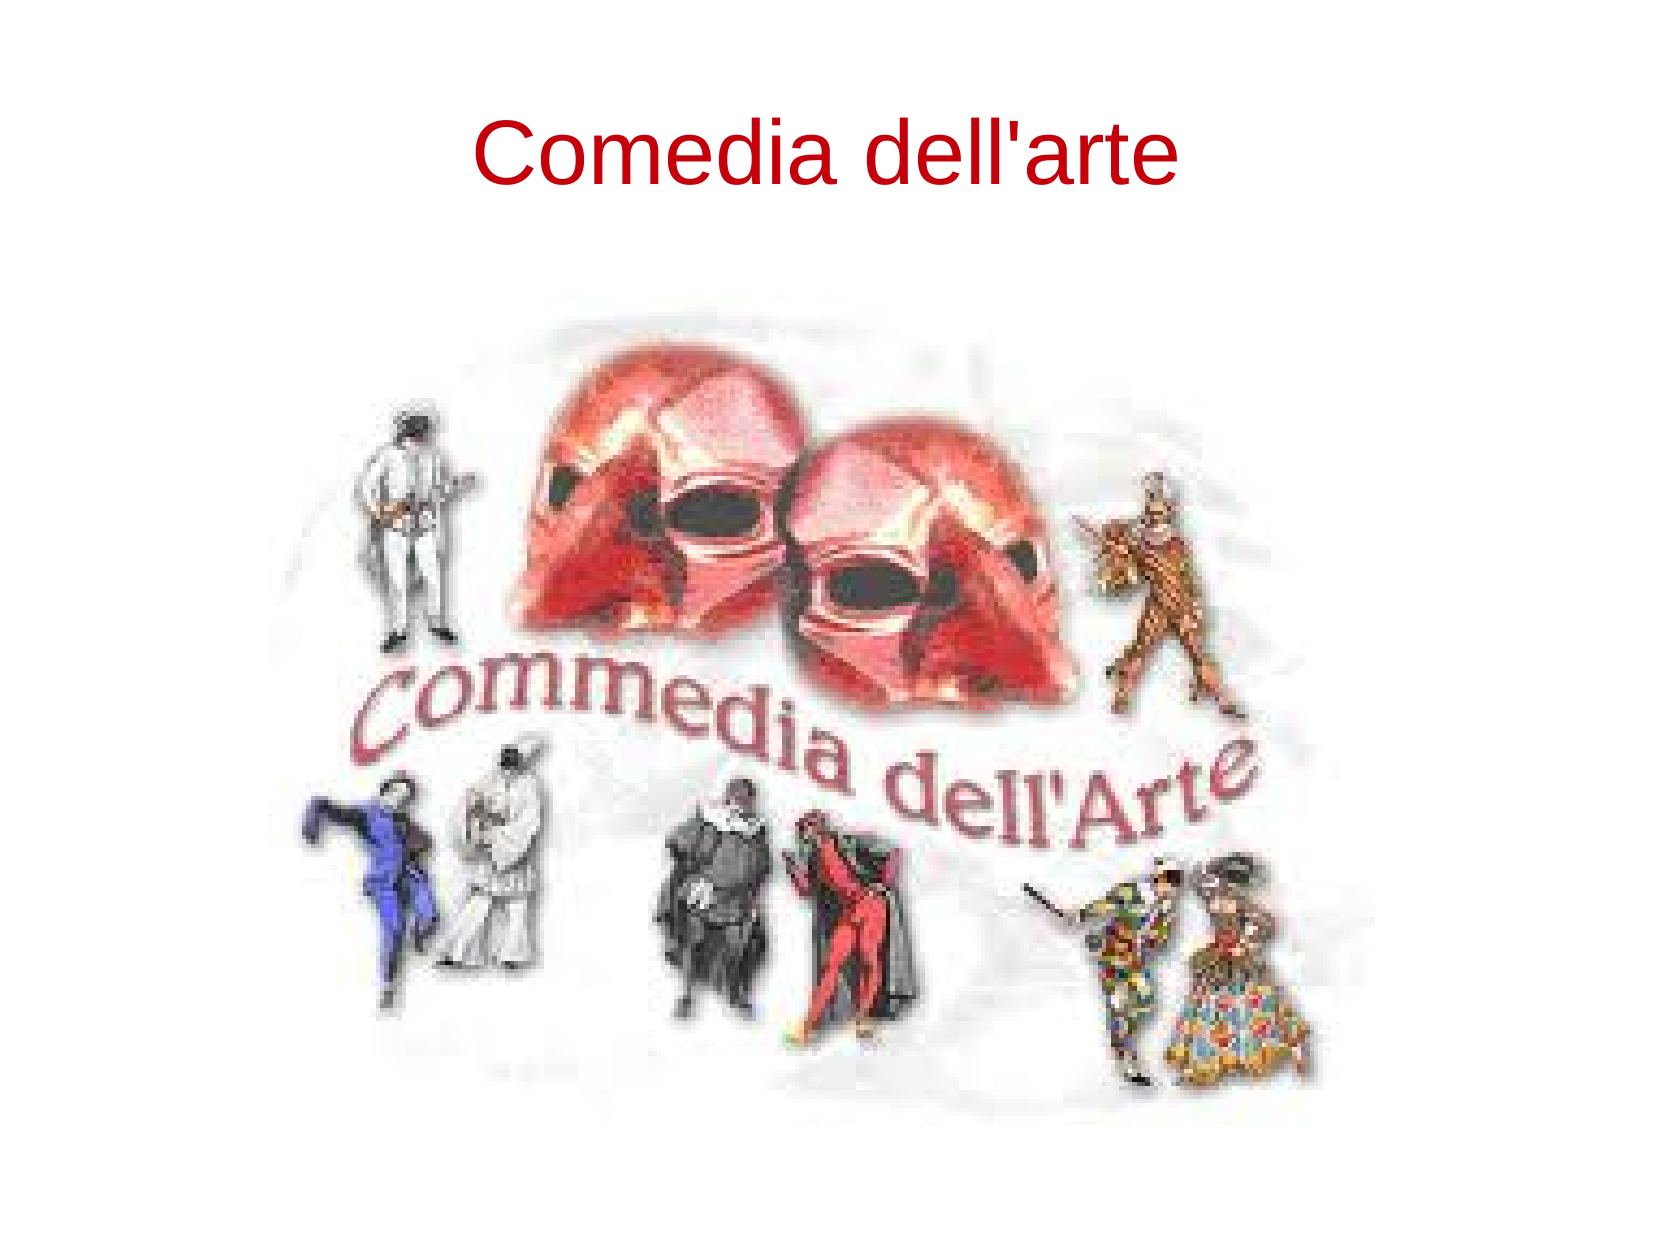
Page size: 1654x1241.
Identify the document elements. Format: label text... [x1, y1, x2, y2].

title Comedia dell'arte [82, 49, 1571, 257]
subtitle [82, 290, 1571, 1109]
picture [268, 295, 1388, 1134]
